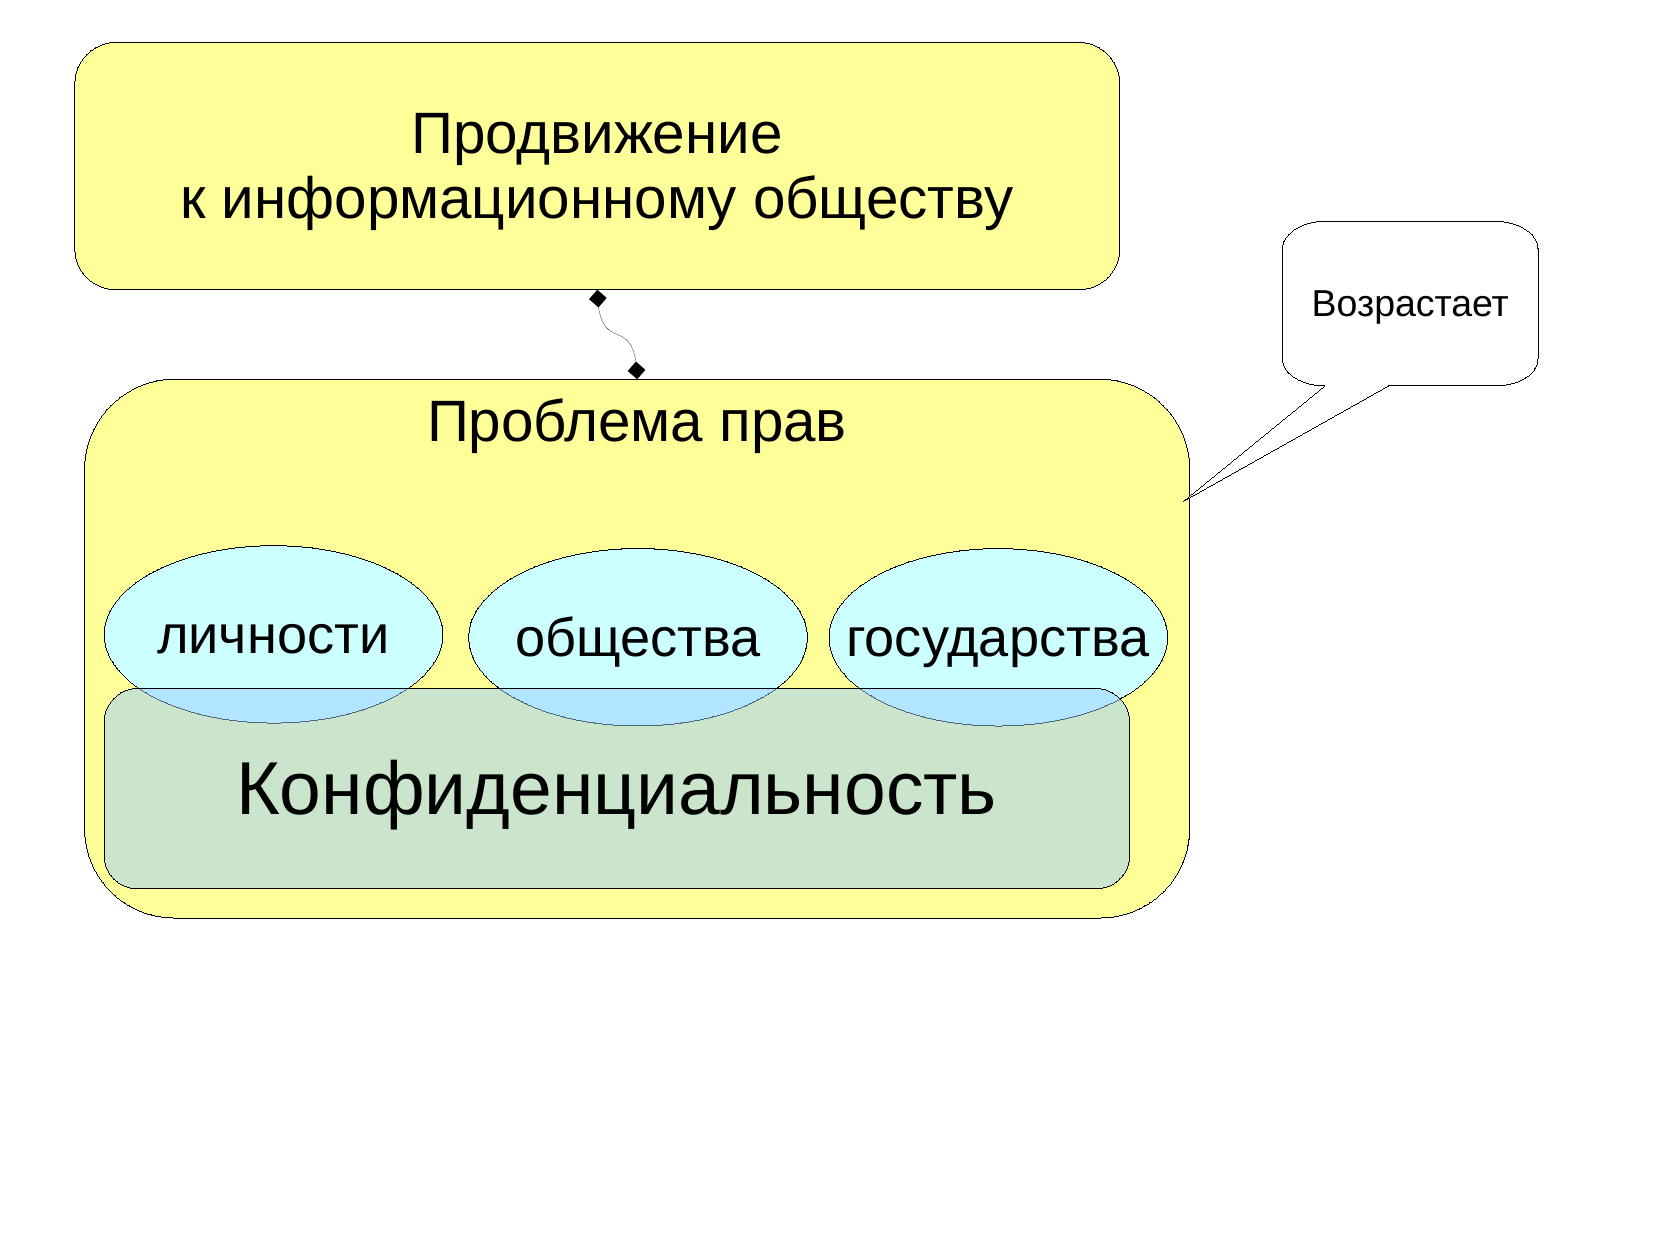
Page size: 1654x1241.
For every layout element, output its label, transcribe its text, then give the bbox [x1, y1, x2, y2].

text_box Проблема прав [84, 379, 1190, 919]
text_box Продвижение к информационному обществу [74, 42, 1120, 290]
text_box общества [468, 548, 808, 688]
text_box Возрастает [1183, 221, 1539, 502]
text_box Конфиденциальность [104, 688, 1130, 889]
text_box государства [829, 548, 1168, 699]
text_box личности [104, 545, 443, 688]
